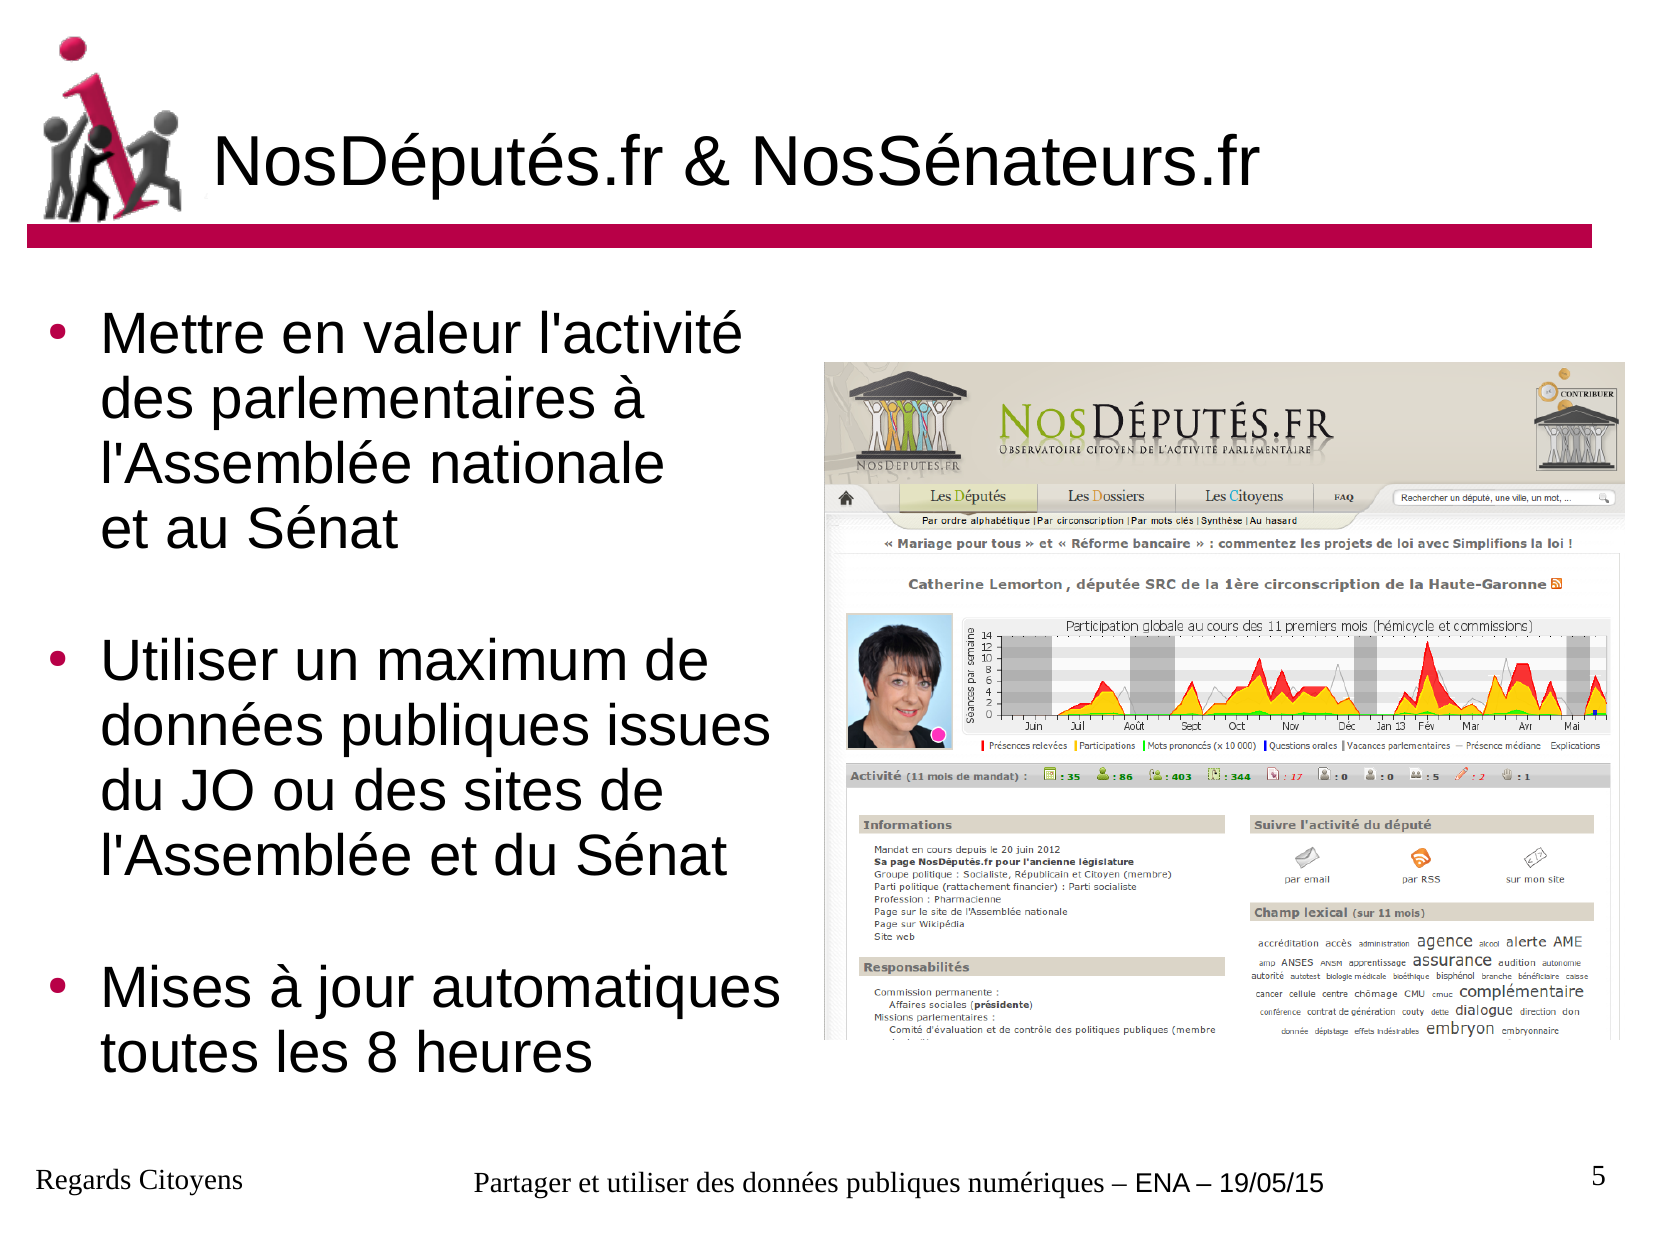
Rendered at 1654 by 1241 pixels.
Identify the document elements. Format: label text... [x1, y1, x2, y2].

picture [824, 362, 1625, 1040]
title NosDéputés.fr & NosSénateurs.fr [212, 64, 1625, 258]
picture [27, 31, 208, 224]
list Mettre en valeur l'activité des parlementaires à l'Assemblée nationale et au Sénat Utiliser un maximum de données publiques issues du JO ou des sites de l'Assemblée et du Sénat Mises à jour automatiques toutes les 8 heures [29, 301, 827, 1120]
